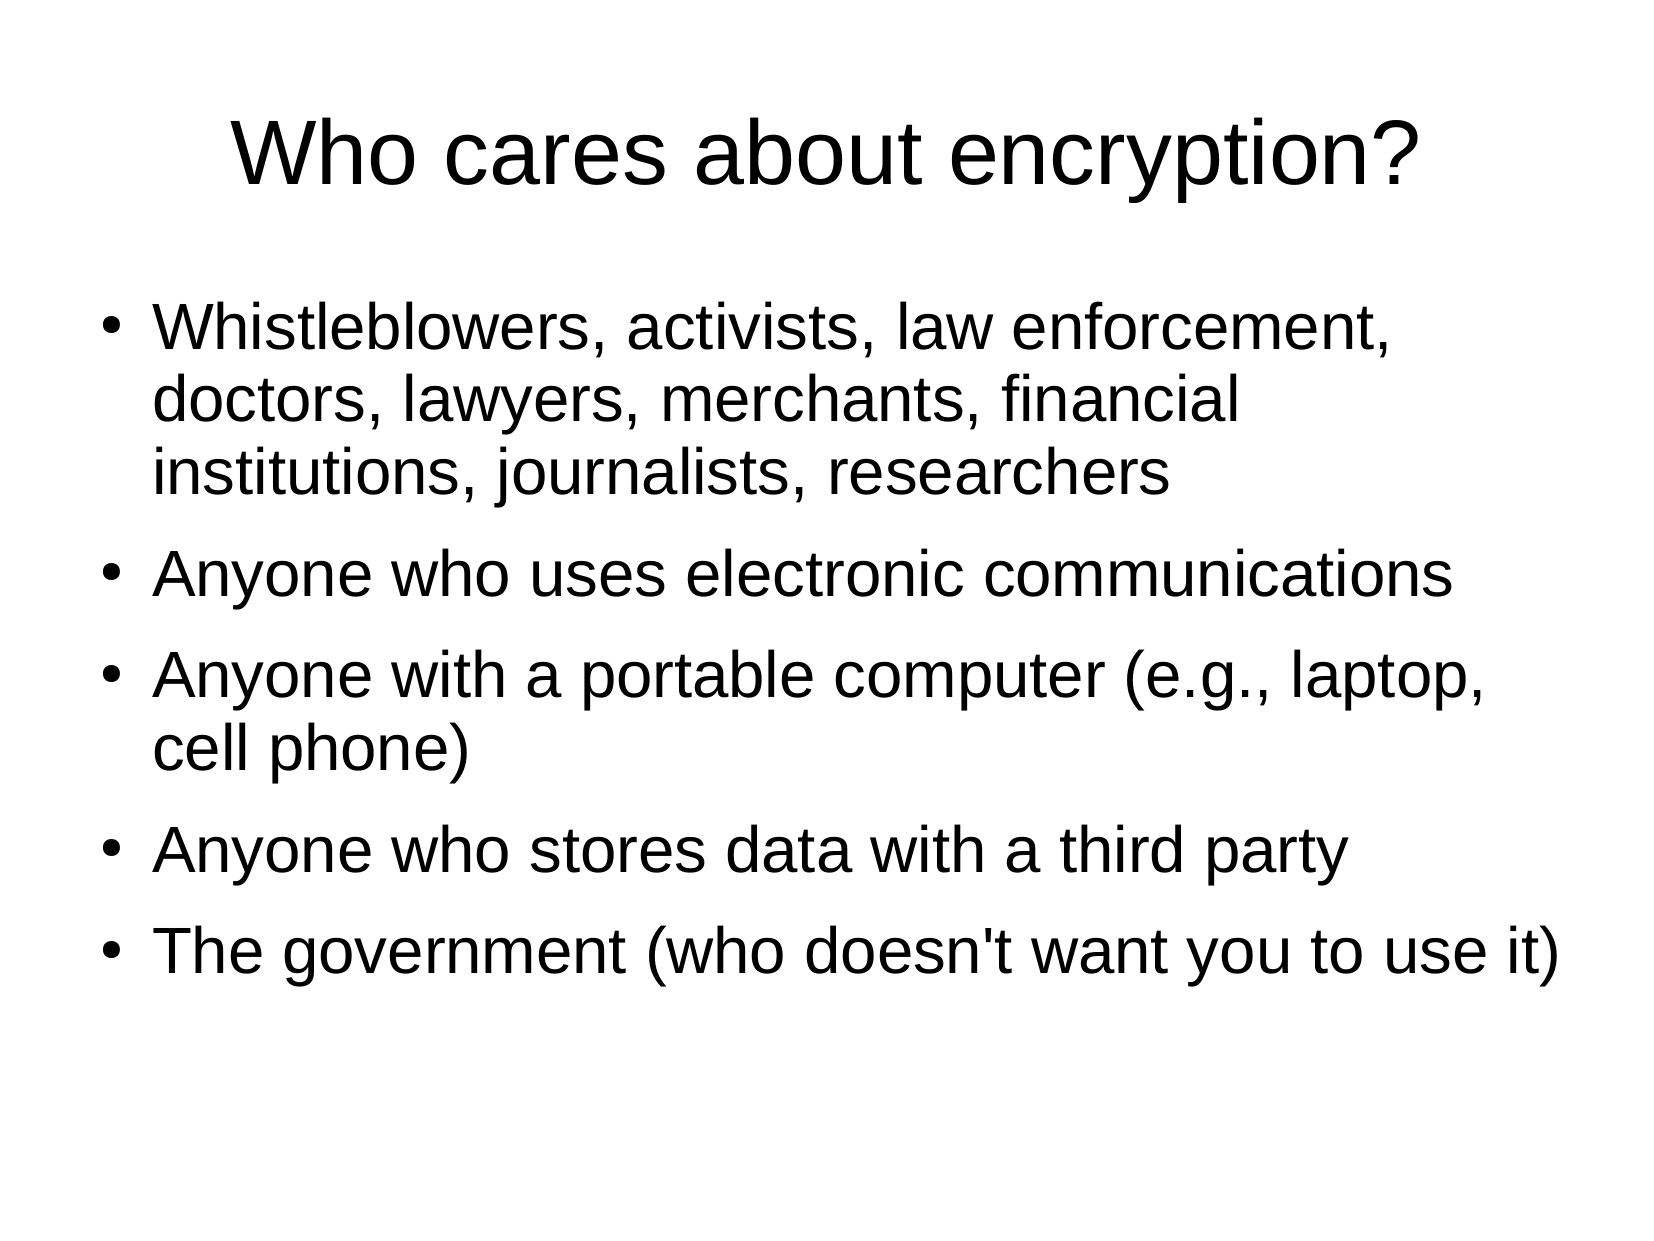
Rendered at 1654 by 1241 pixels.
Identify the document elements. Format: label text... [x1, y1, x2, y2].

title Who cares about encryption? [82, 49, 1571, 257]
list Whistleblowers, activists, law enforcement, doctors, lawyers, merchants, financial institutions, journalists, researchers Anyone who uses electronic communications Anyone with a portable computer (e.g., laptop, cell phone) Anyone who stores data with a third party The government (who doesn't want you to use it) [82, 290, 1571, 1010]
